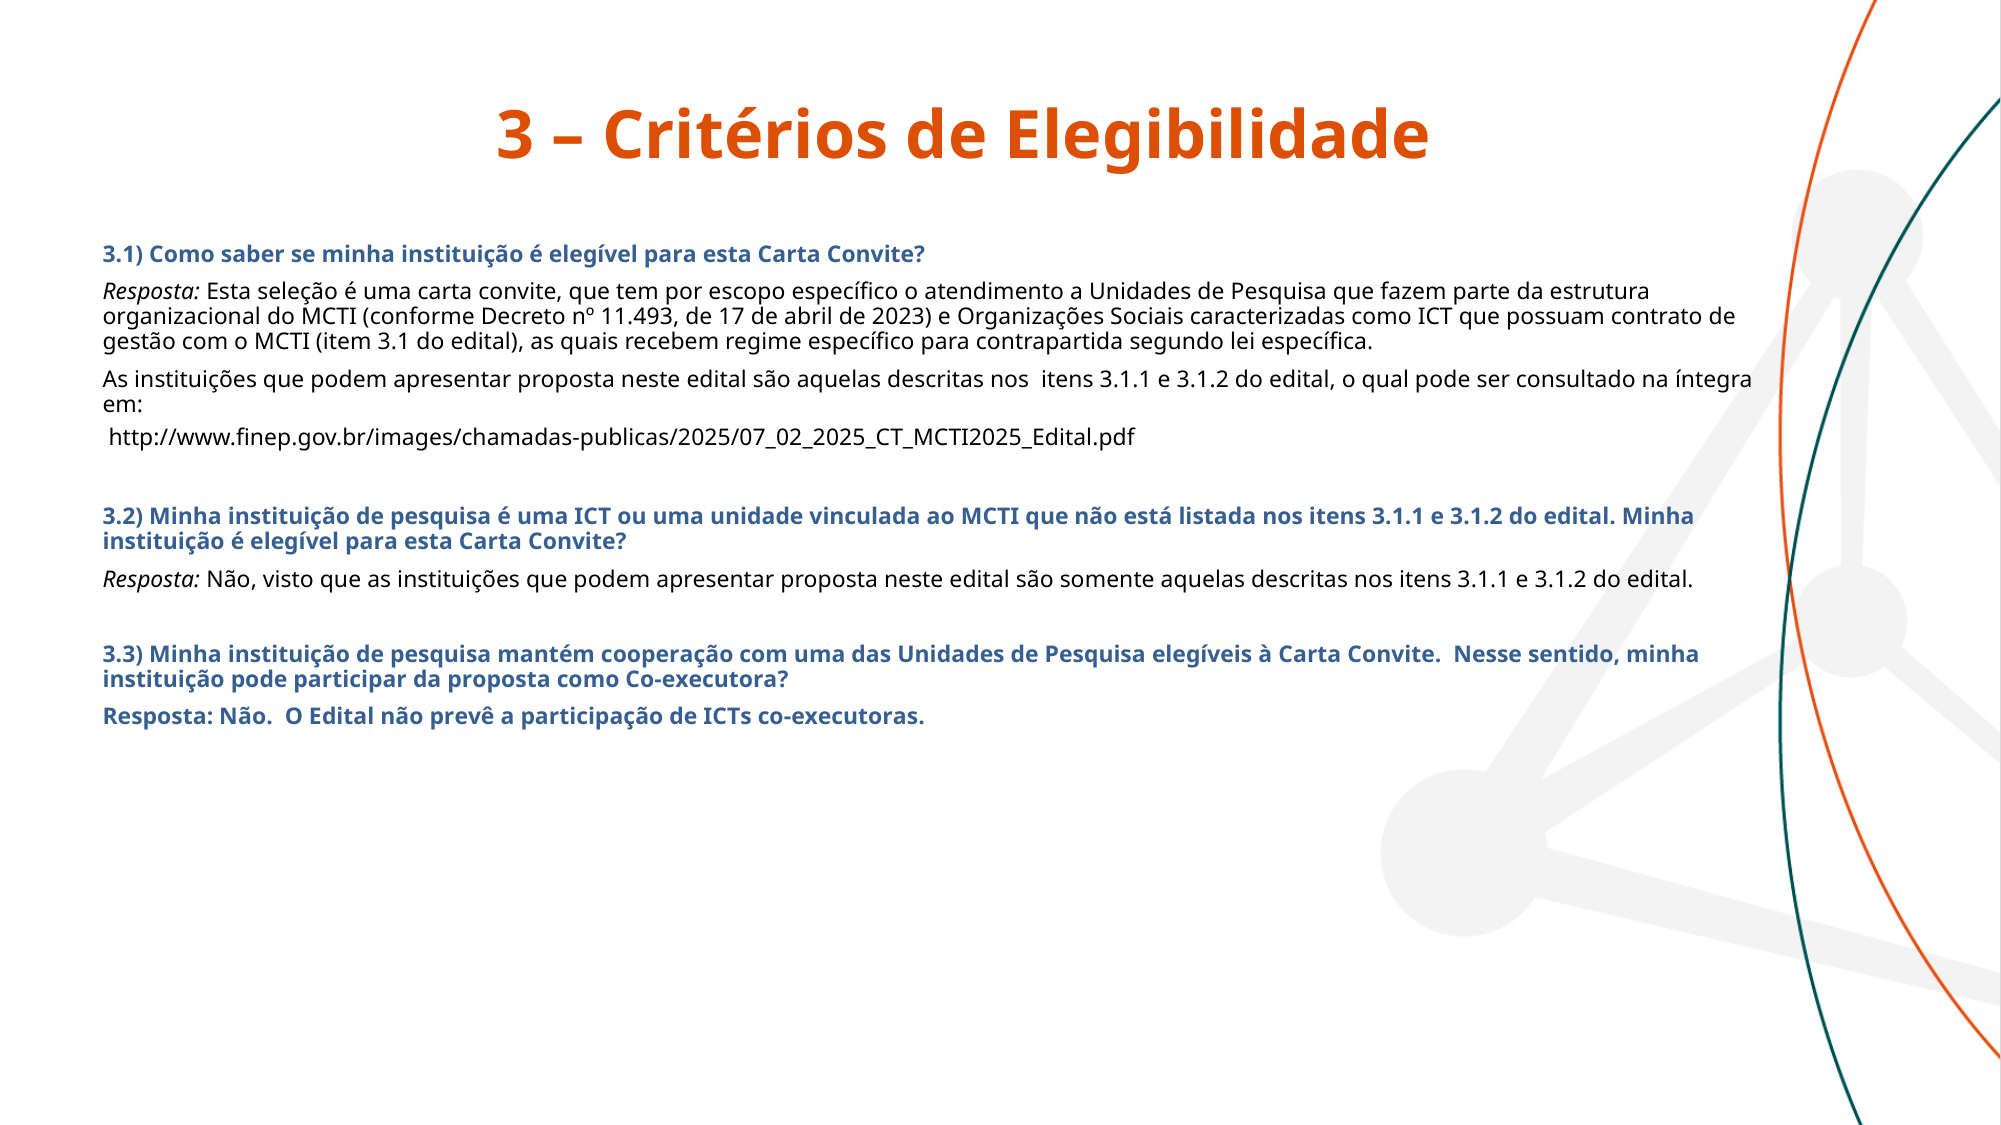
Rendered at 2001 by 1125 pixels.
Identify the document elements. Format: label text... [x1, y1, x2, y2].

text_box 3.1) Como saber se minha instituição é elegível para esta Carta Convite? Resposta: Esta seleção é uma carta convite, que tem por escopo específico o atendimento a Unidades de Pesquisa que fazem parte da estrutura organizacional do MCTI (conforme Decreto nº 11.493, de 17 de abril de 2023) e Organizações Sociais caracterizadas como ICT que possuam contrato de gestão com o MCTI (item 3.1 do edital), as quais recebem regime específico para contrapartida segundo lei específica. As instituições que podem apresentar proposta neste edital são aquelas descritas nos itens 3.1.1 e 3.1.2 do edital, o qual pode ser consultado na íntegra em: http://www.finep.gov.br/images/chamadas-publicas/2025/07_02_2025_CT_MCTI2025_Edital.pdf 3.2) Minha instituição de pesquisa é uma ICT ou uma unidade vinculada ao MCTI que não está listada nos itens 3.1.1 e 3.1.2 do edital. Minha instituição é elegível para esta Carta Convite? Resposta: Não, visto que as instituições que podem apresentar proposta neste edital são somente aquelas descritas nos itens 3.1.1 e 3.1.2 do edital. 3.3) Minha instituição de pesquisa mantém cooperação com uma das Unidades de Pesquisa elegíveis à Carta Convite. Nesse sentido, minha instituição pode participar da proposta como Co-executora? Resposta: Não. O Edital não prevê a participação de ICTs co-executoras. [87, 234, 1776, 755]
text_box 3 – Critérios de Elegibilidade [153, 13, 1776, 181]
